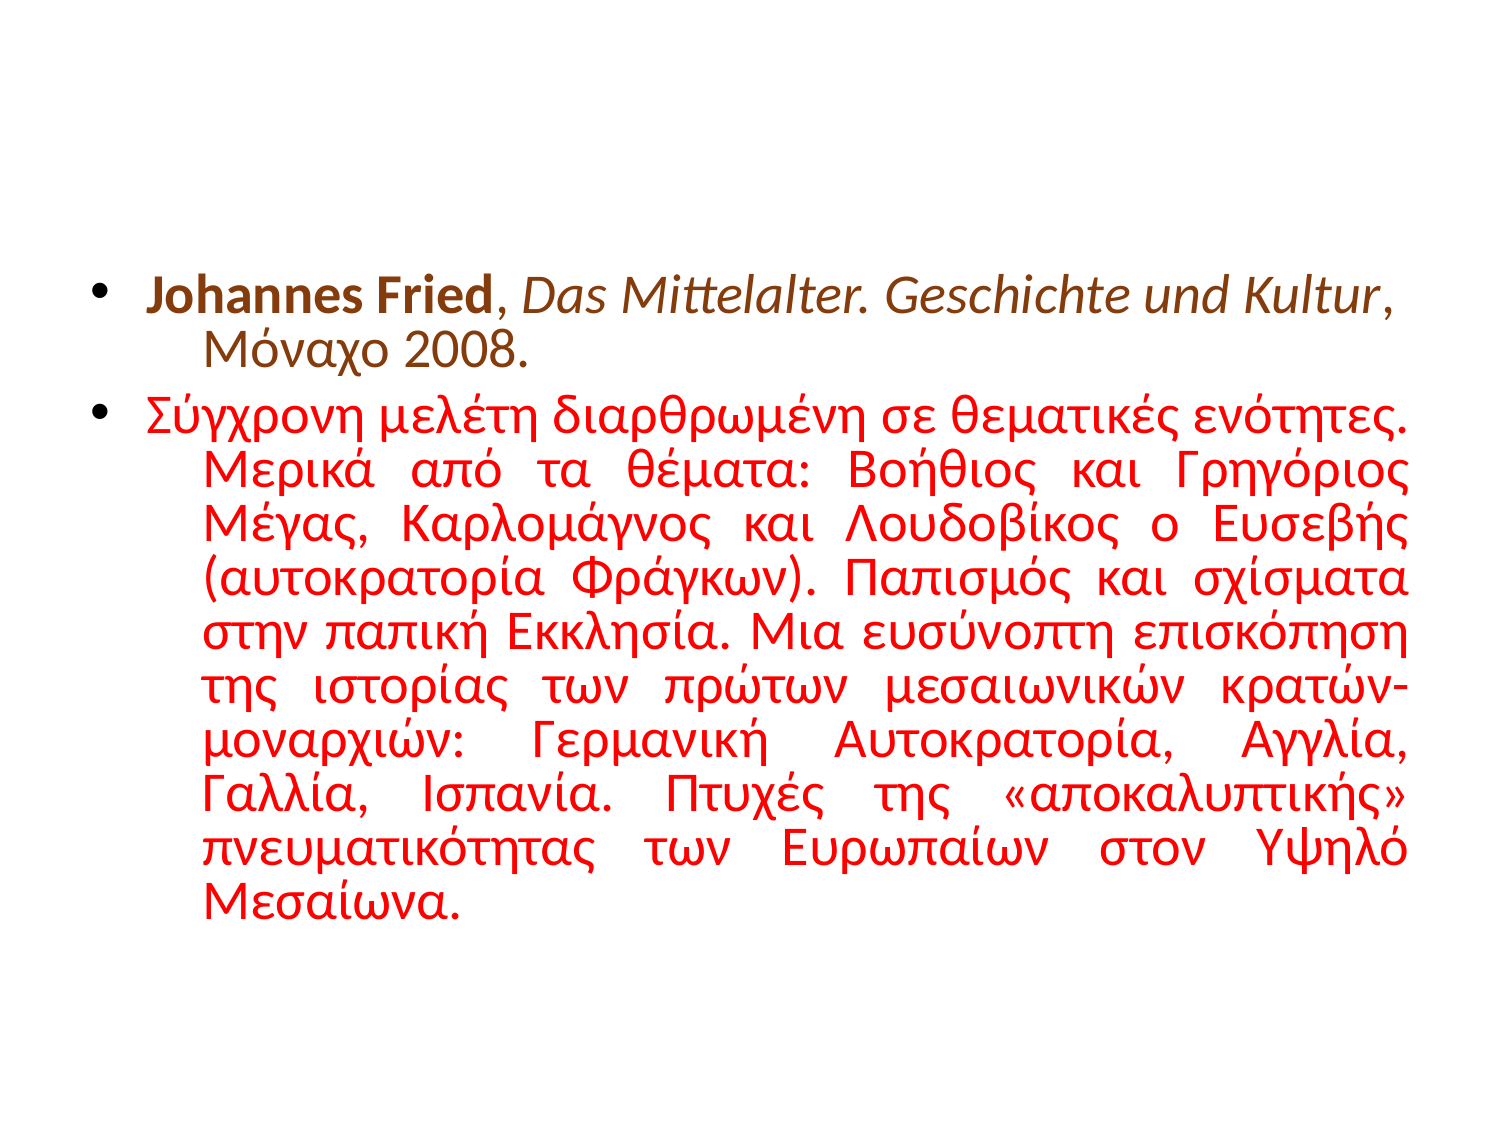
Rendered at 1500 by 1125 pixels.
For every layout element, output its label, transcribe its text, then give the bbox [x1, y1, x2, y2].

list Johannes Fried, Das Mittelalter. Geschichte und Kultur, Μόναχο 2008. Σύγχρονη μελέτη διαρθρωμένη σε θεματικές ενότητες. Μερικά από τα θέματα: Βοήθιος και Γρηγόριος Μέγας, Καρλομάγνος και Λουδοβίκος ο Ευσεβής (αυτοκρατορία Φράγκων). Παπισμός και σχίσματα στην παπική Εκκλησία. Μια ευσύνοπτη επισκόπηση της ιστορίας των πρώτων μεσαιωνικών κρατών-μοναρχιών: Γερμανική Αυτοκρατορία, Αγγλία, Γαλλία, Ισπανία. Πτυχές της «αποκαλυπτικής» πνευματικότητας των Ευρωπαίων στον Υψηλό Μεσαίωνα. [75, 262, 1426, 1005]
